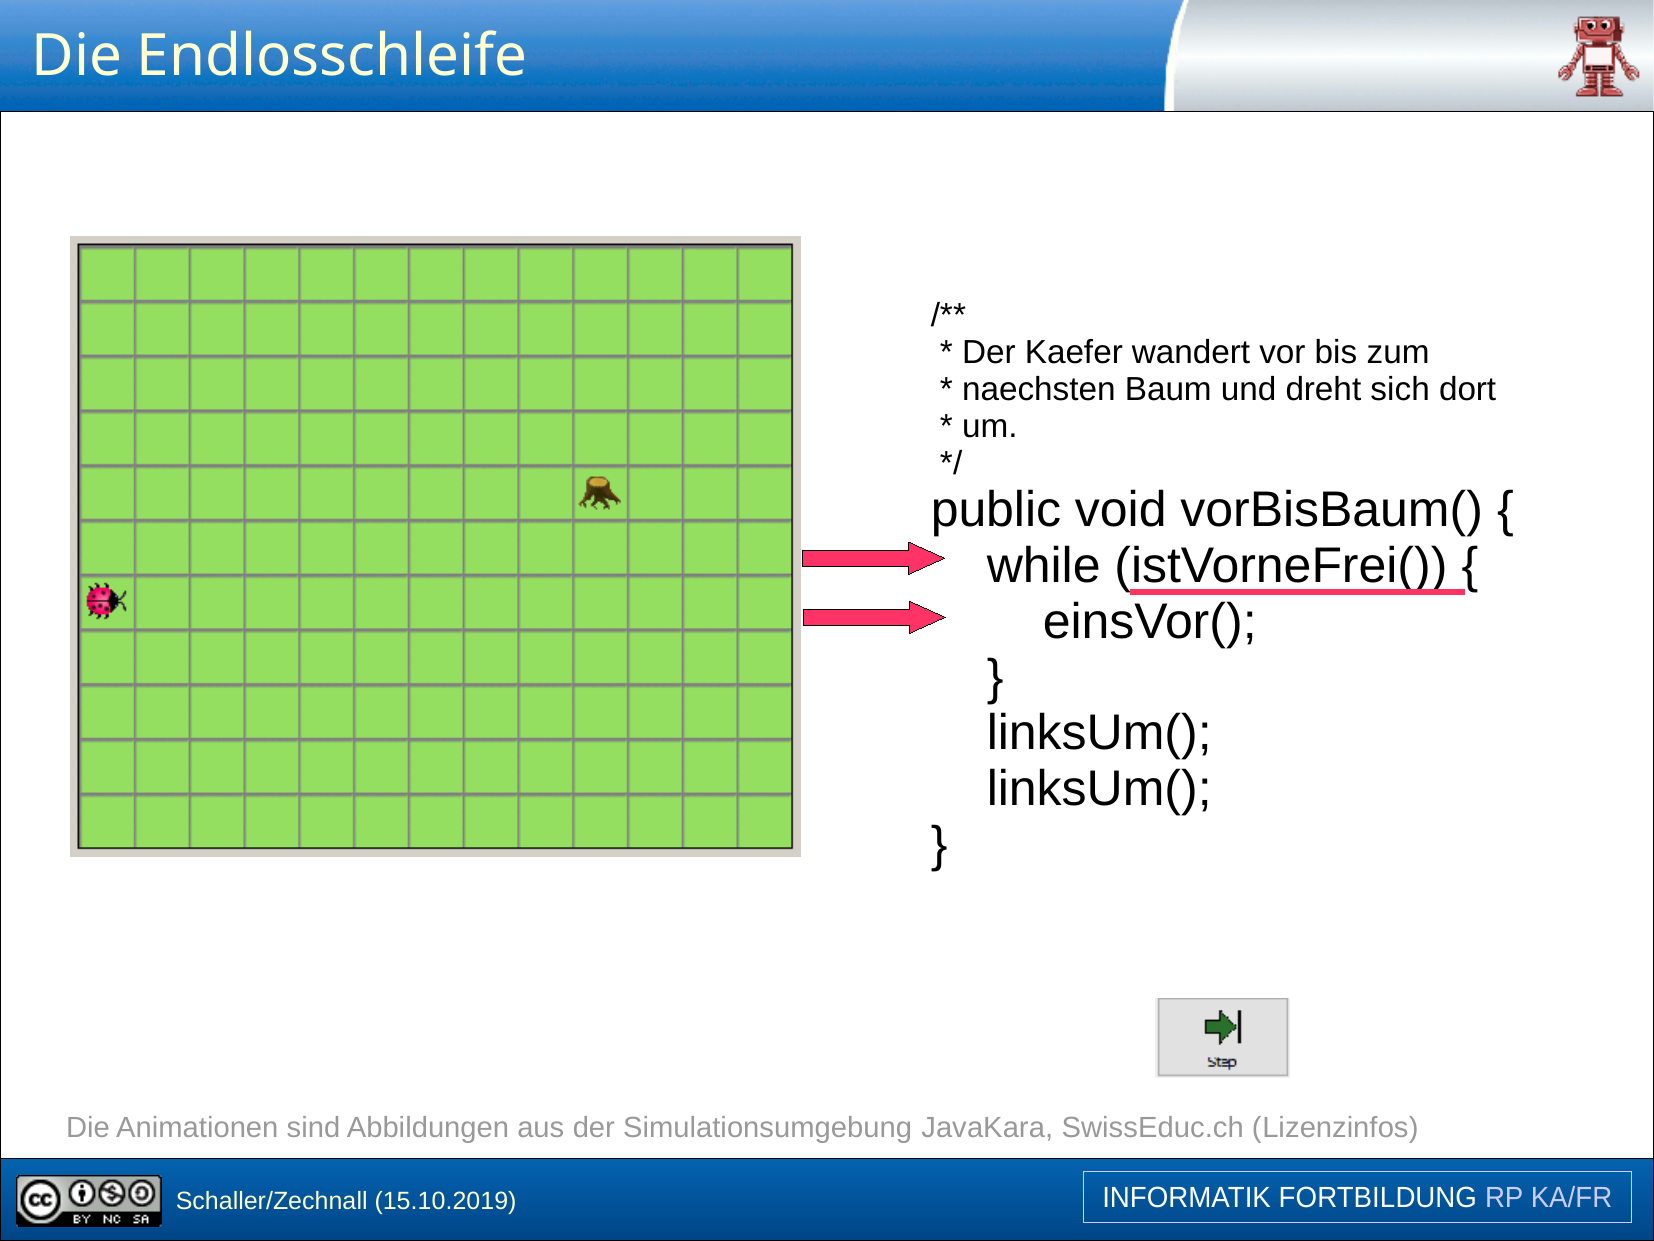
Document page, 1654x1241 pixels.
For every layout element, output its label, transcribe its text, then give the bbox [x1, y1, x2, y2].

picture [70, 236, 801, 857]
picture [1155, 998, 1290, 1078]
picture [0, 0, 1654, 111]
text_box Die Animationen sind Abbildungen aus der Simulationsumgebung JavaKara, SwissEduc.ch (Lizenzinfos) [51, 1104, 1528, 1185]
text_box [803, 601, 946, 634]
text_box [802, 542, 945, 575]
picture [16, 1175, 162, 1227]
title Die Endlosschleife [31, 14, 1151, 92]
list /** * Der Kaefer wandert vor bis zum * naechsten Baum und dreht sich dort * um. */ public void vorBisBaum() { while (istVorneFrei()) { einsVor(); } linksUm(); linksUm(); } [930, 296, 1654, 1000]
